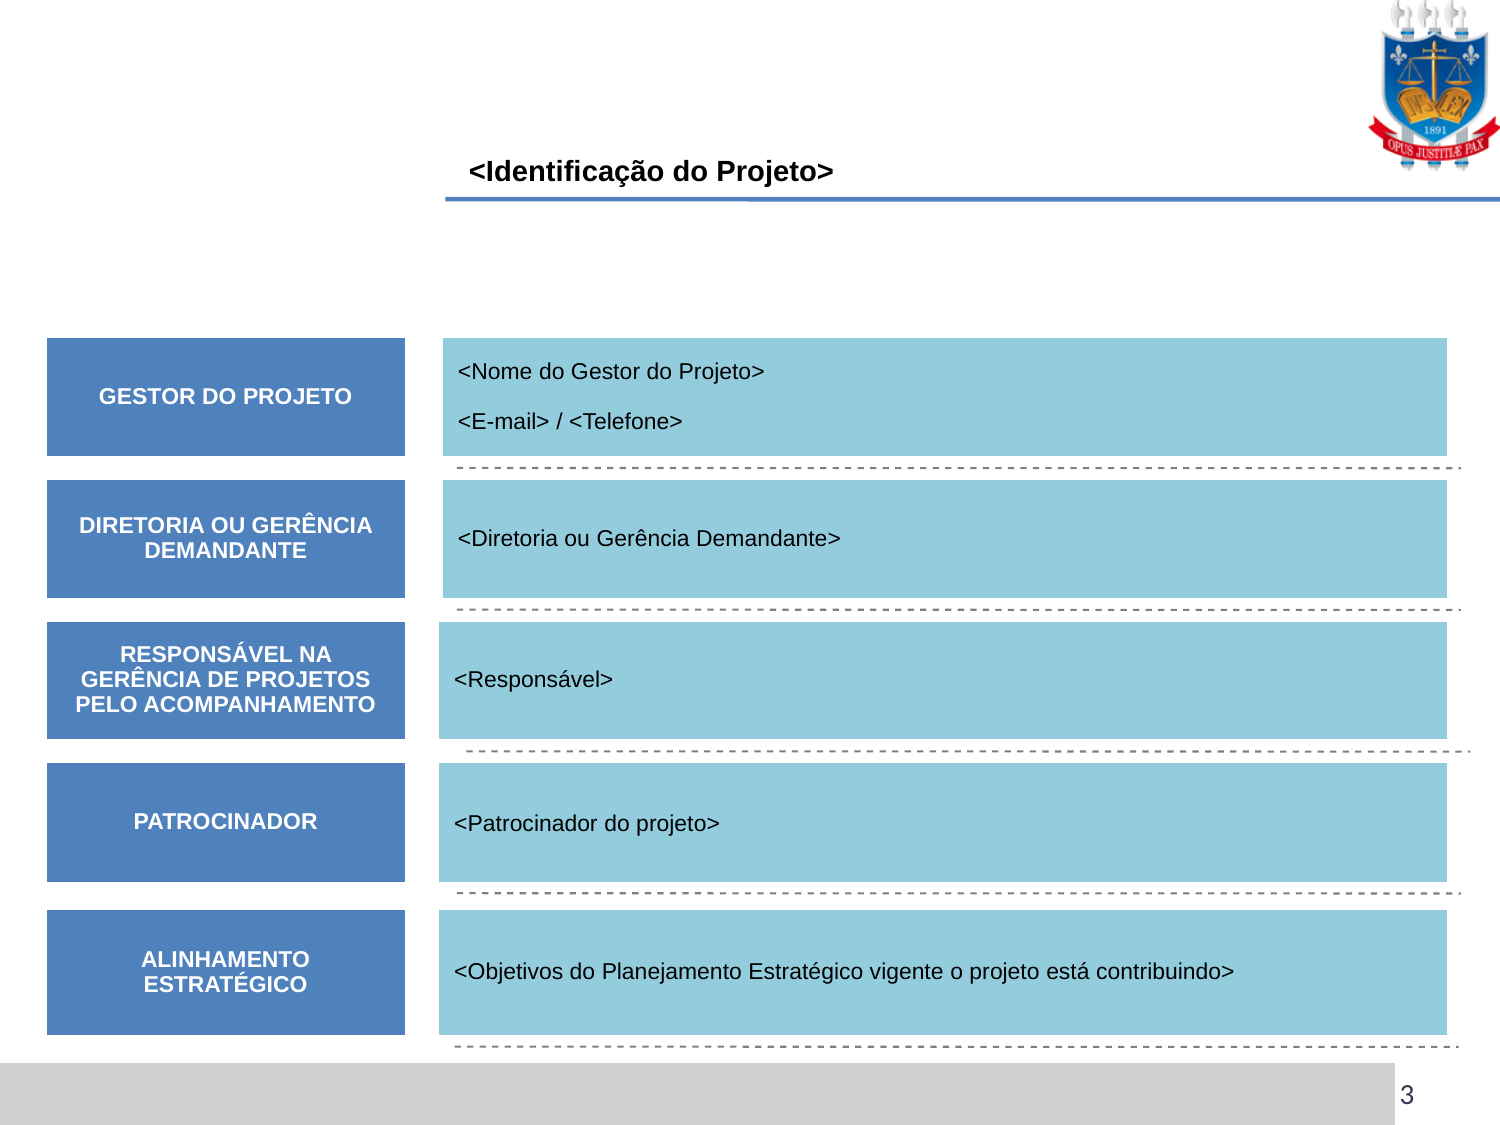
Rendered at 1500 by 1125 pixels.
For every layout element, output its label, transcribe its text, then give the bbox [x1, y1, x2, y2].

text_box ALINHAMENTO ESTRATÉGICO [47, 910, 405, 1035]
text_box <Responsável> [439, 622, 1447, 739]
picture [1368, 0, 1500, 171]
text_box RESPONSÁVEL NA GERÊNCIA DE PROJETOS PELO ACOMPANHAMENTO [47, 622, 405, 739]
text_box <Nome do Gestor do Projeto> <E-mail> / <Telefone> [443, 338, 1447, 456]
text_box PATROCINADOR [47, 763, 405, 882]
text_box <Patrocinador do projeto> [439, 763, 1447, 882]
text_box GESTOR DO PROJETO [47, 338, 405, 456]
text_box DIRETORIA OU GERÊNCIA DEMANDANTE [47, 480, 405, 598]
text_box <Identificação do Projeto> [469, 152, 835, 188]
text_box <Diretoria ou Gerência Demandante> [443, 480, 1447, 598]
text_box <Objetivos do Planejamento Estratégico vigente o projeto está contribuindo> [439, 910, 1447, 1035]
